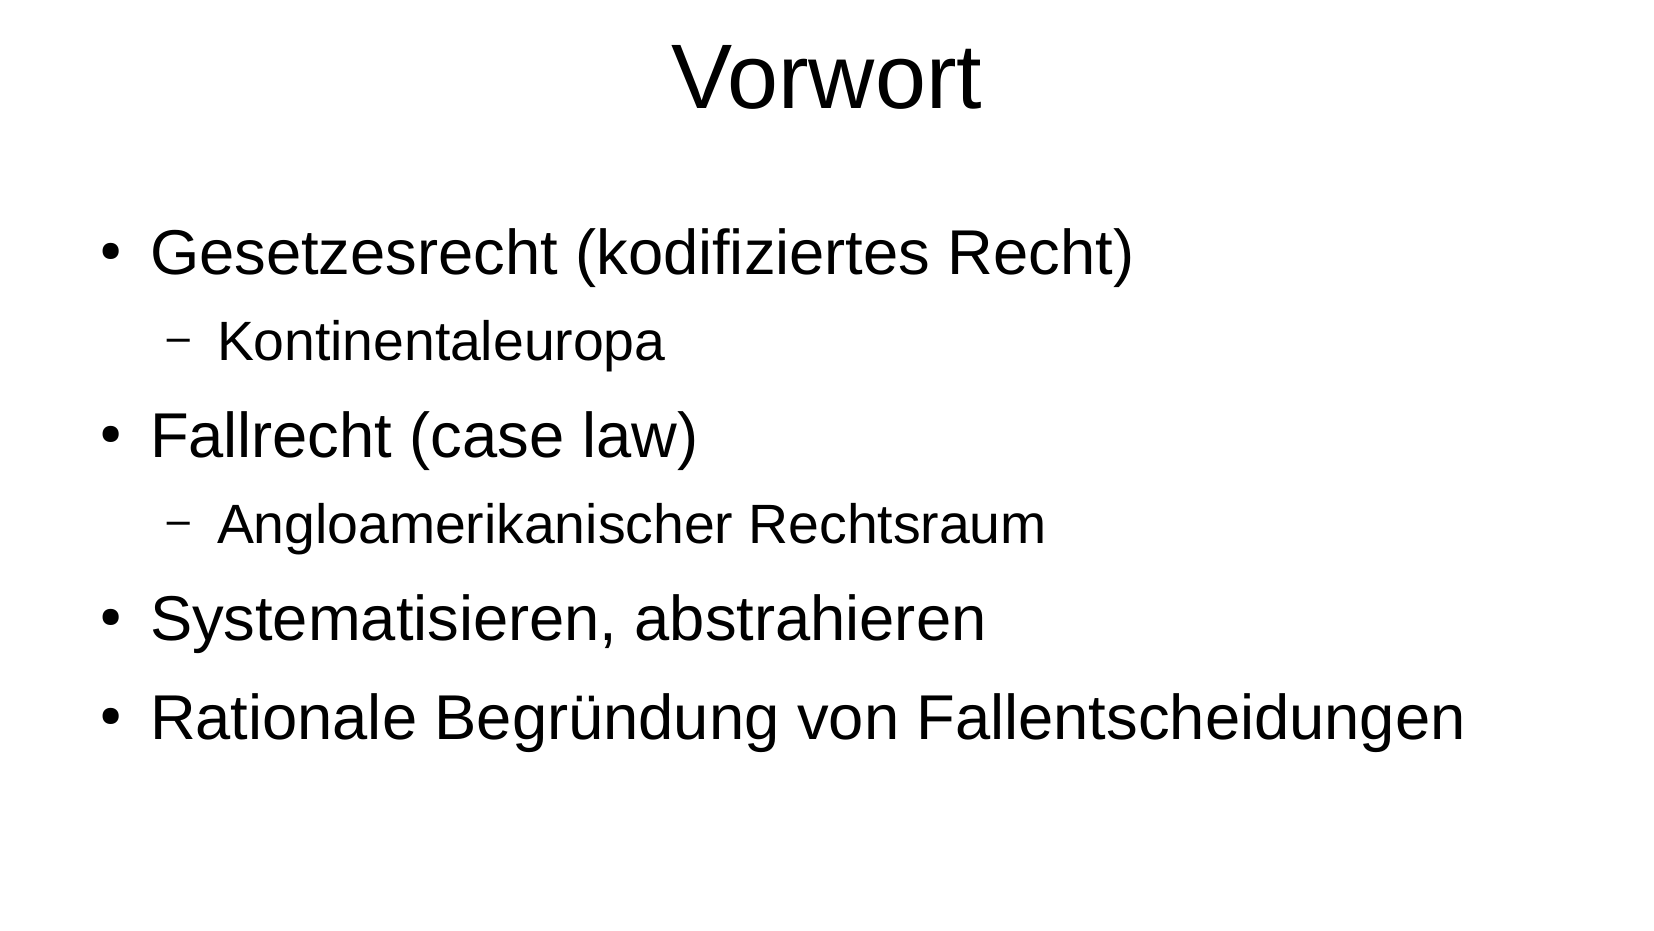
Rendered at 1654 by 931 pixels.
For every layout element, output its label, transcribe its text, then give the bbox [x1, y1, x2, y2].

list Gesetzesrecht (kodifiziertes Recht) Kontinentaleuropa Fallrecht (case law) Angloamerikanischer Rechtsraum Systematisieren, abstrahieren Rationale Begründung von Fallentscheidungen [82, 217, 1571, 758]
title Vorwort [82, 23, 1571, 130]
